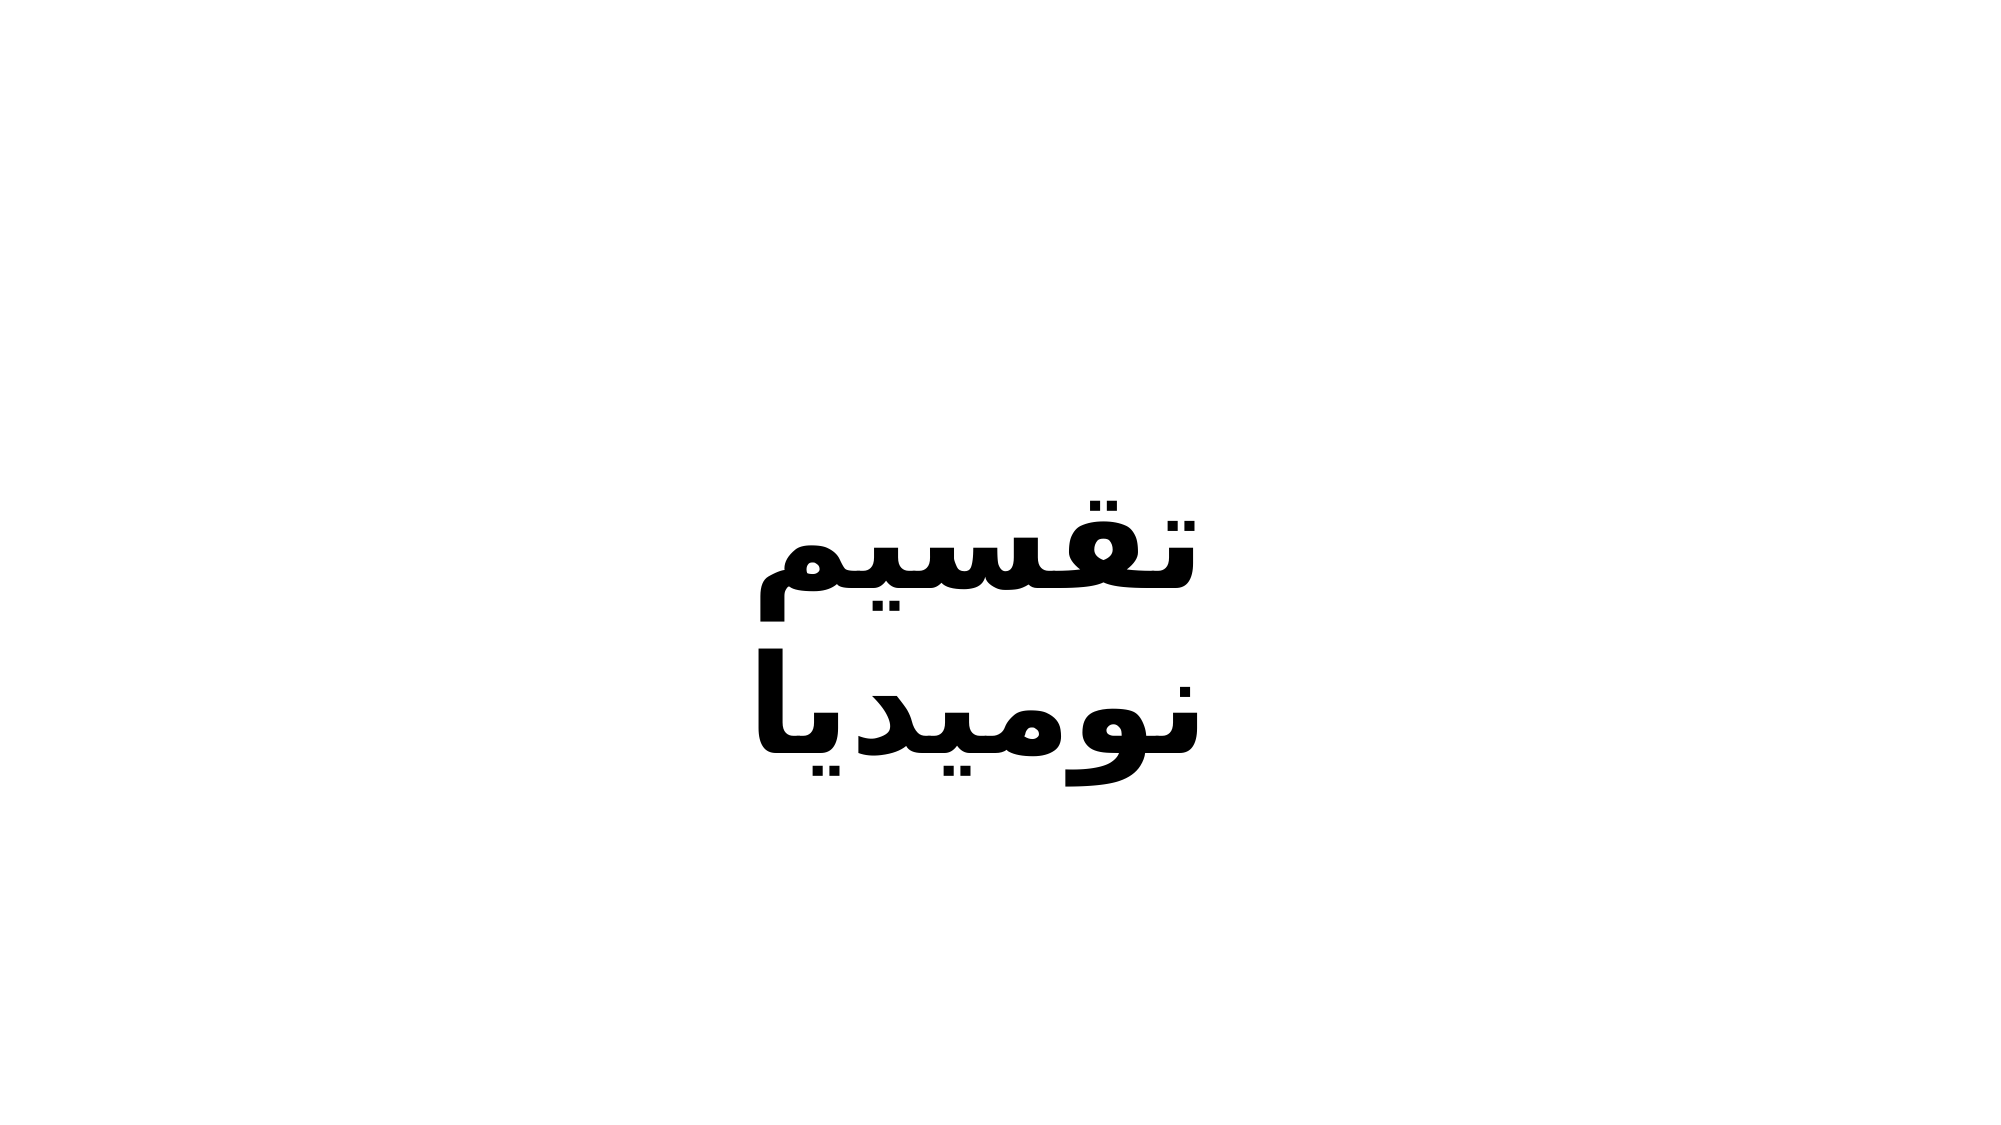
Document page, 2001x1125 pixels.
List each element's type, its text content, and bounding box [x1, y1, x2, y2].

text_box تقسيم نوميديا [497, 443, 1460, 625]
